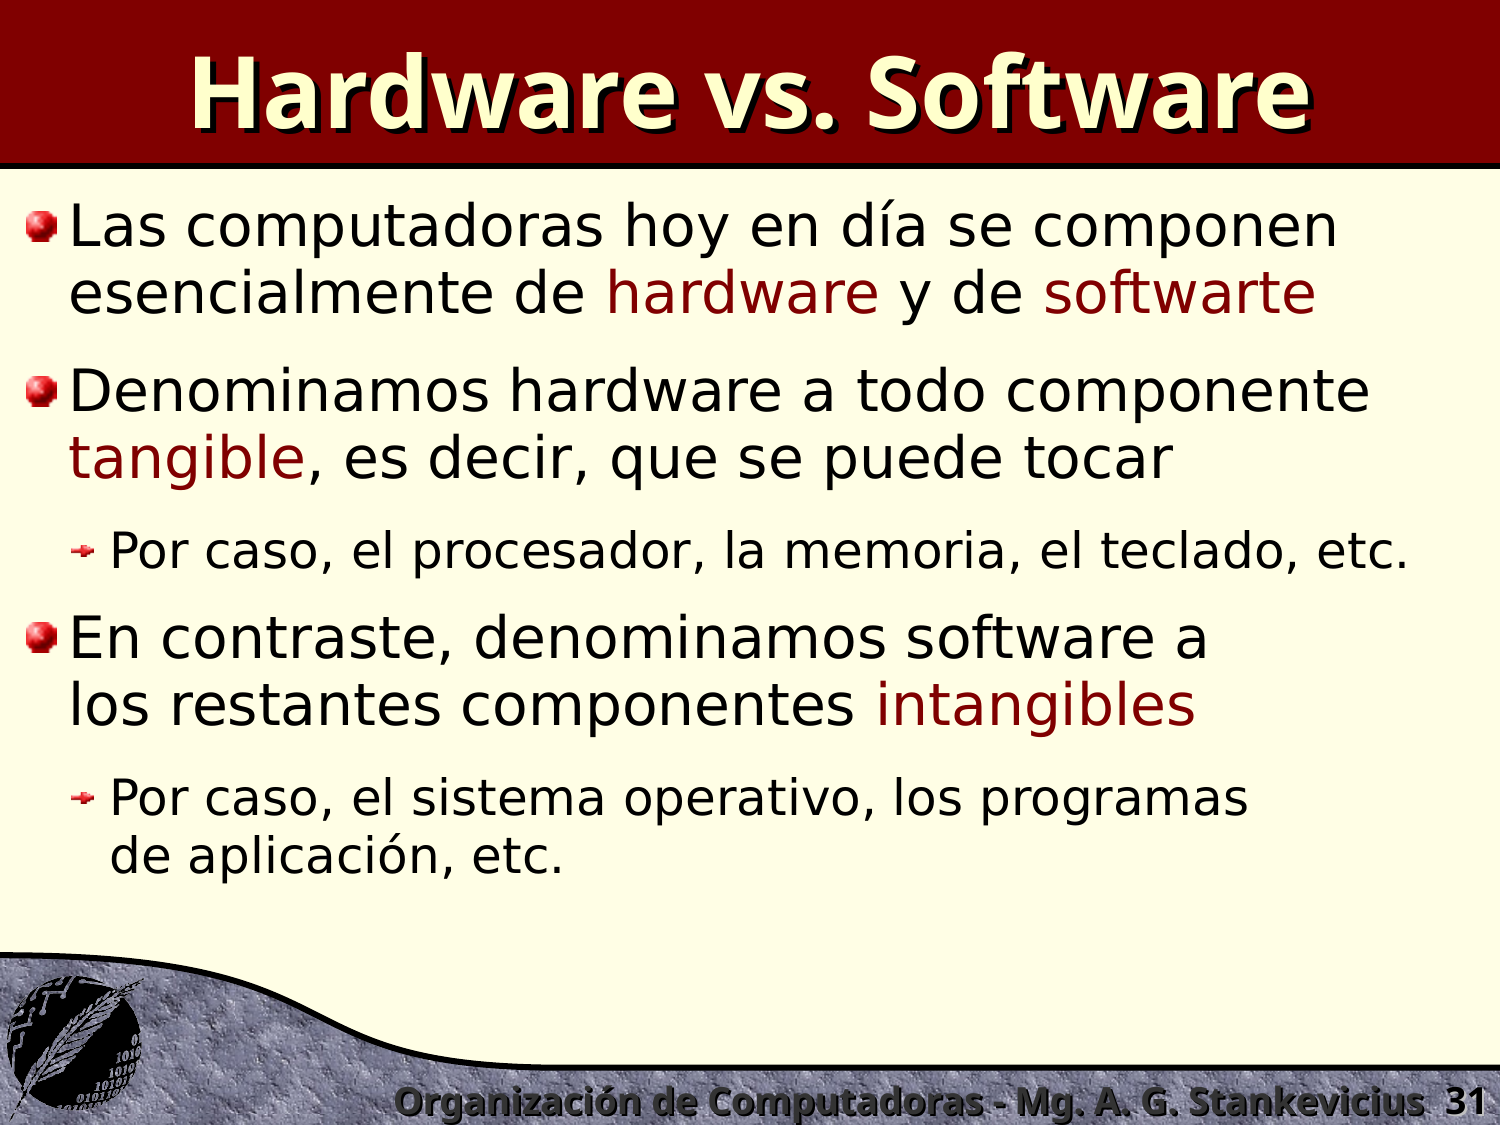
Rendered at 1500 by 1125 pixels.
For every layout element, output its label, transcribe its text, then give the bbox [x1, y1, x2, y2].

list Las computadoras hoy en día se componen esencialmente de hardware y de softwarte Denominamos hardware a todo componente tangible, es decir, que se puede tocar Por caso, el procesador, la memoria, el teclado, etc. En contraste, denominamos software a los restantes componentes intangibles Por caso, el sistema operativo, los programas de aplicación, etc. [11, 192, 1486, 935]
picture [0, 959, 1500, 1125]
picture [802, 1100, 806, 1110]
title Hardware vs. Software [15, 5, 1485, 160]
picture [448, 1100, 455, 1110]
picture [1058, 1100, 1065, 1110]
